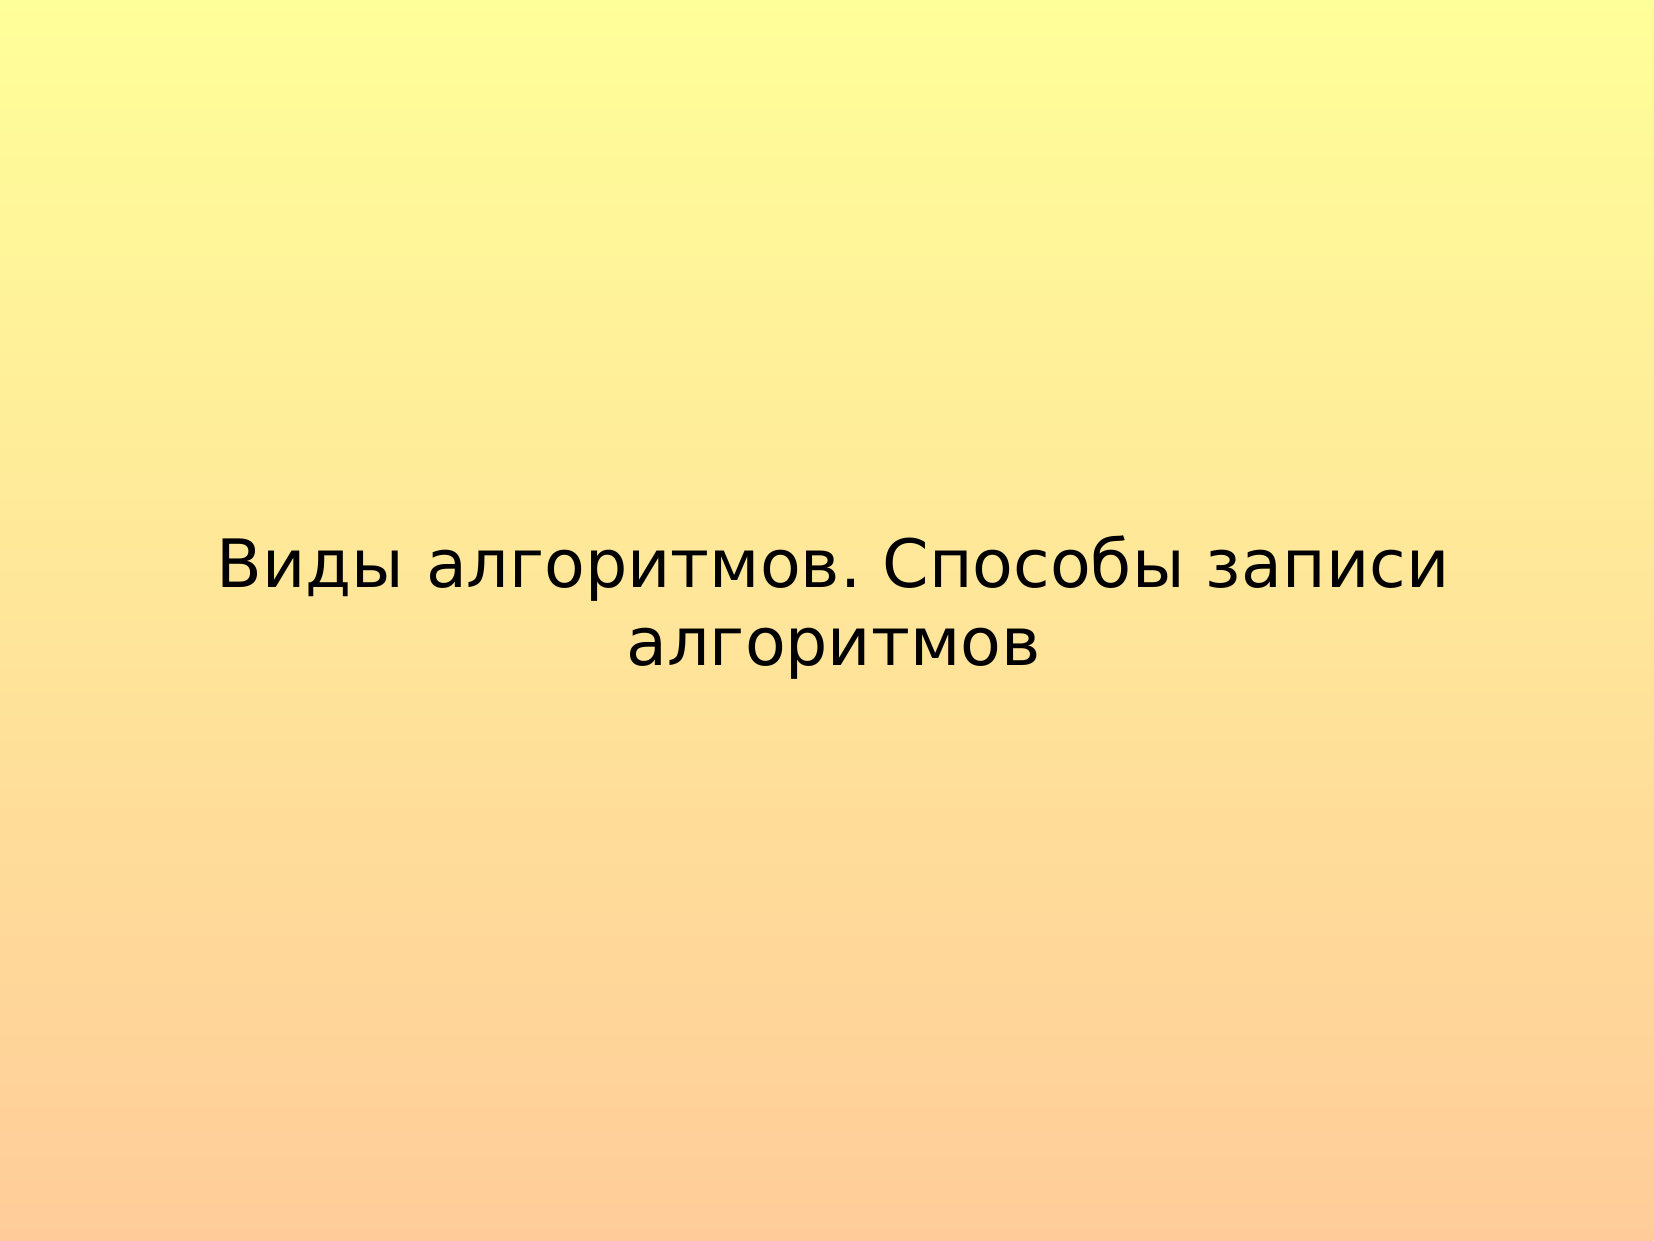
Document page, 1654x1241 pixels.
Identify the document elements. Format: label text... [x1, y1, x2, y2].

subtitle Виды алгоритмов. Способы записи алгоритмов [89, 201, 1578, 1006]
